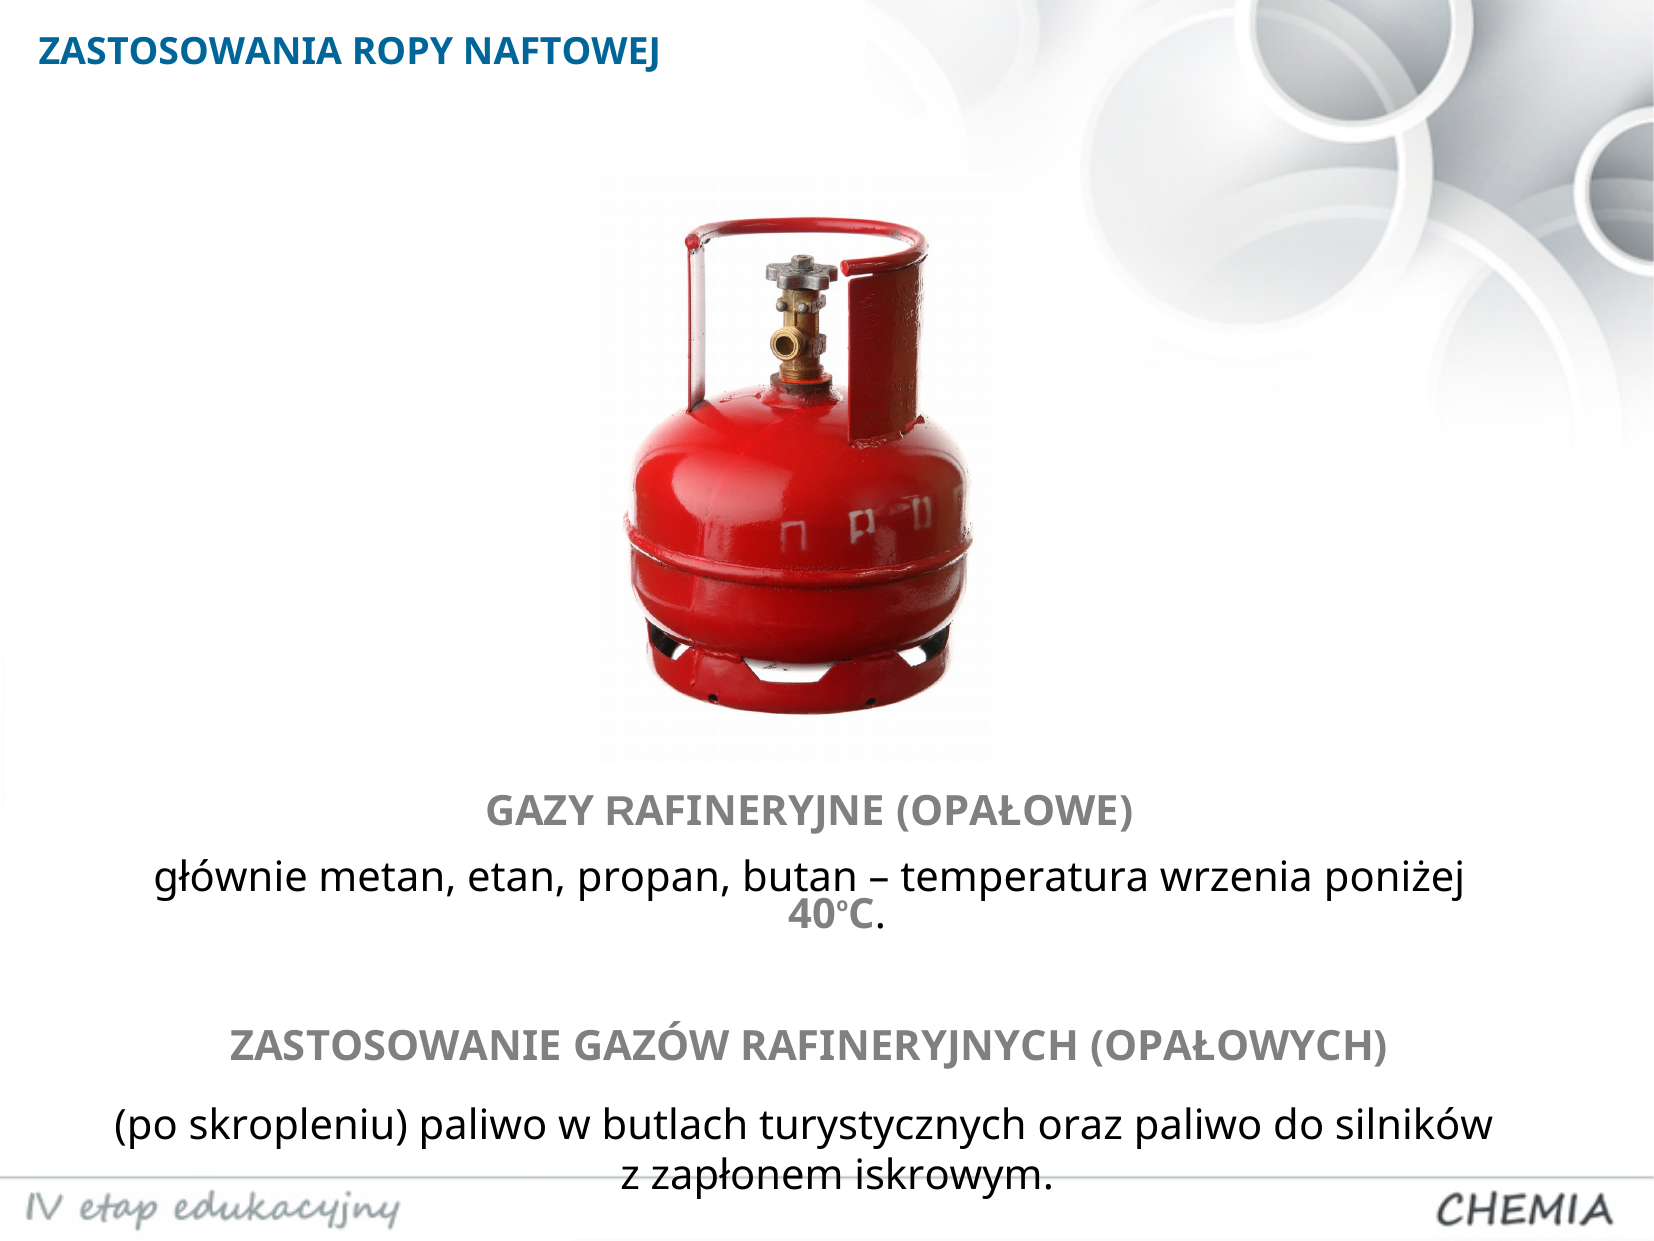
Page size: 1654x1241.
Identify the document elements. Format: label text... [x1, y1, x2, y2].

text_box ZASTOSOWANIA ROPY NAFTOWEJ [23, 23, 1276, 81]
picture [0, 0, 1654, 1241]
list GAZY RAFINERYJNE (OPAŁOWE) głównie metan, etan, propan, butan – temperatura wrzenia poniżej 40oC. ZASTOSOWANIE GAZÓW RAFINERYJNYCH (OPAŁOWYCH) (po skropleniu) paliwo w butlach turystycznych oraz paliwo do silników z zapłonem iskrowym. [106, 791, 1512, 1176]
